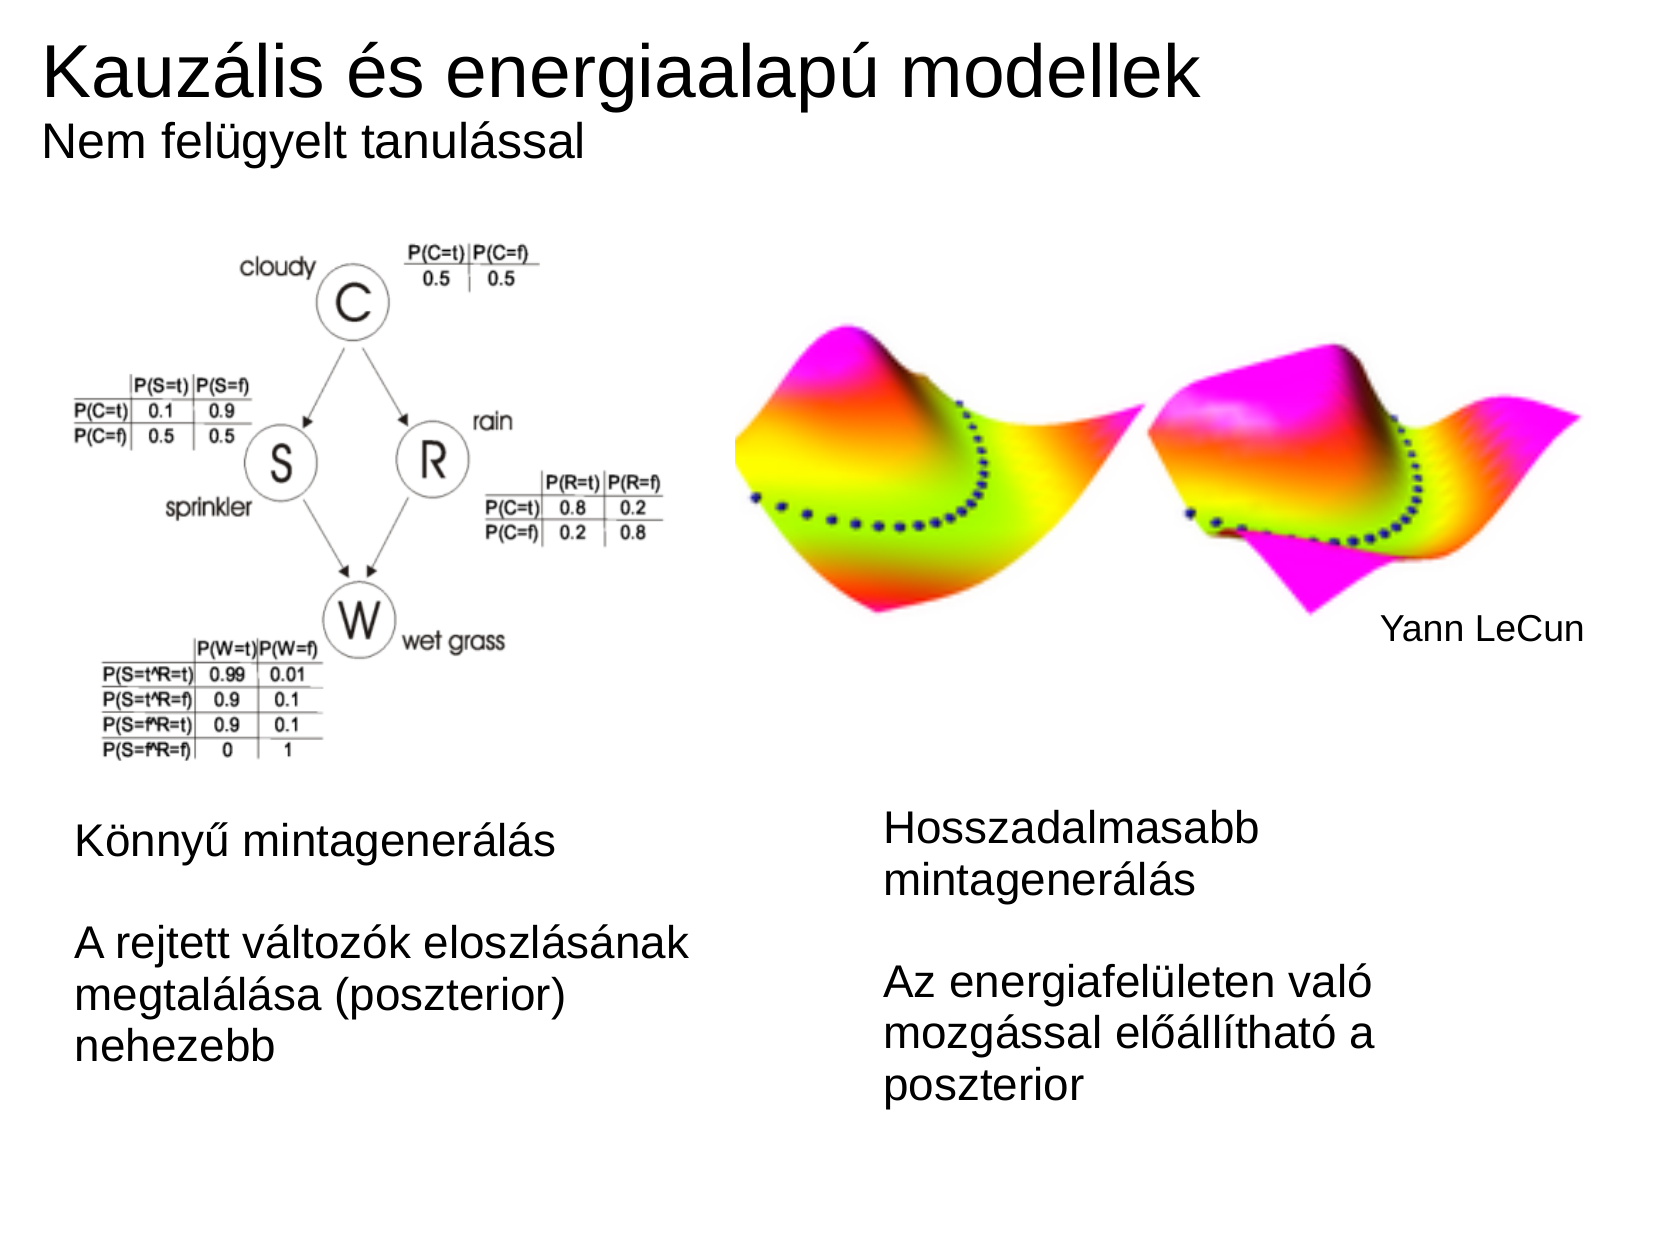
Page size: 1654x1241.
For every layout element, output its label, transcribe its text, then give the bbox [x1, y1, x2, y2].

text_box Könnyű mintagenerálás A rejtett változók eloszlásának megtalálása (poszterior) nehezebb [60, 807, 706, 1183]
text_box Yann LeCun [1365, 600, 1600, 657]
title Kauzális és energiaalapú modellek Nem felügyelt tanulással [41, 29, 1531, 169]
picture [735, 293, 1591, 646]
picture [70, 238, 666, 764]
text_box Hosszadalmasabb mintagenerálás Az energiafelületen való mozgással előállítható a poszterior [868, 795, 1514, 1171]
